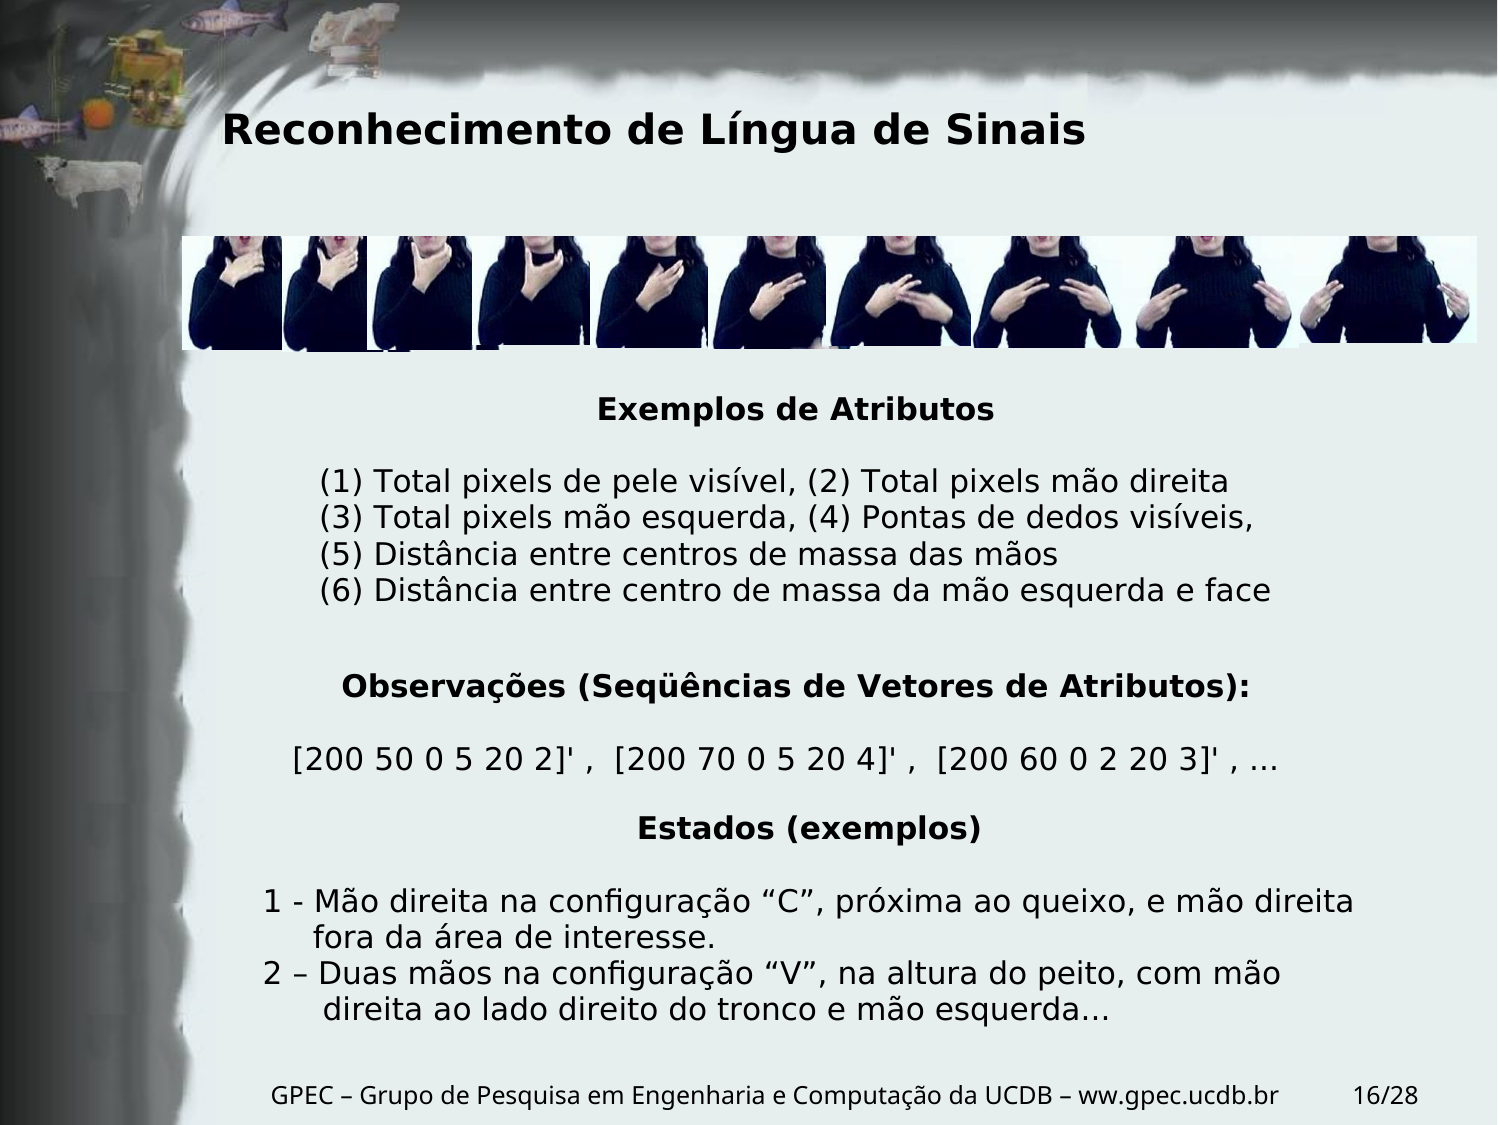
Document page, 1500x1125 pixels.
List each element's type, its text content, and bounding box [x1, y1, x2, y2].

title Reconhecimento de Língua de Sinais [206, 84, 1477, 178]
text_box Exemplos de Atributos (1) Total pixels de pele visível, (2) Total pixels mão direita (3) Total pixels mão esquerda, (4) Pontas de dedos visíveis, (5) Distância entre centros de massa das mãos (6) Distância entre centro de massa da mão esquerda e face [304, 383, 1287, 617]
text_box Estados (exemplos) 1 - Mão direita na configuração “C”, próxima ao queixo, e mão direita fora da área de interesse. 2 – Duas mãos na configuração “V”, na altura do peito, com mão direita ao lado direito do tronco e mão esquerda... [248, 803, 1371, 1036]
picture [0, 0, 1498, 1125]
text_box Observações (Seqüências de Vetores de Atributos): [200 50 0 5 20 2]' , [200 70 0 5 20 4]' , [200 60 0 2 20 3]' , ... [277, 661, 1309, 786]
